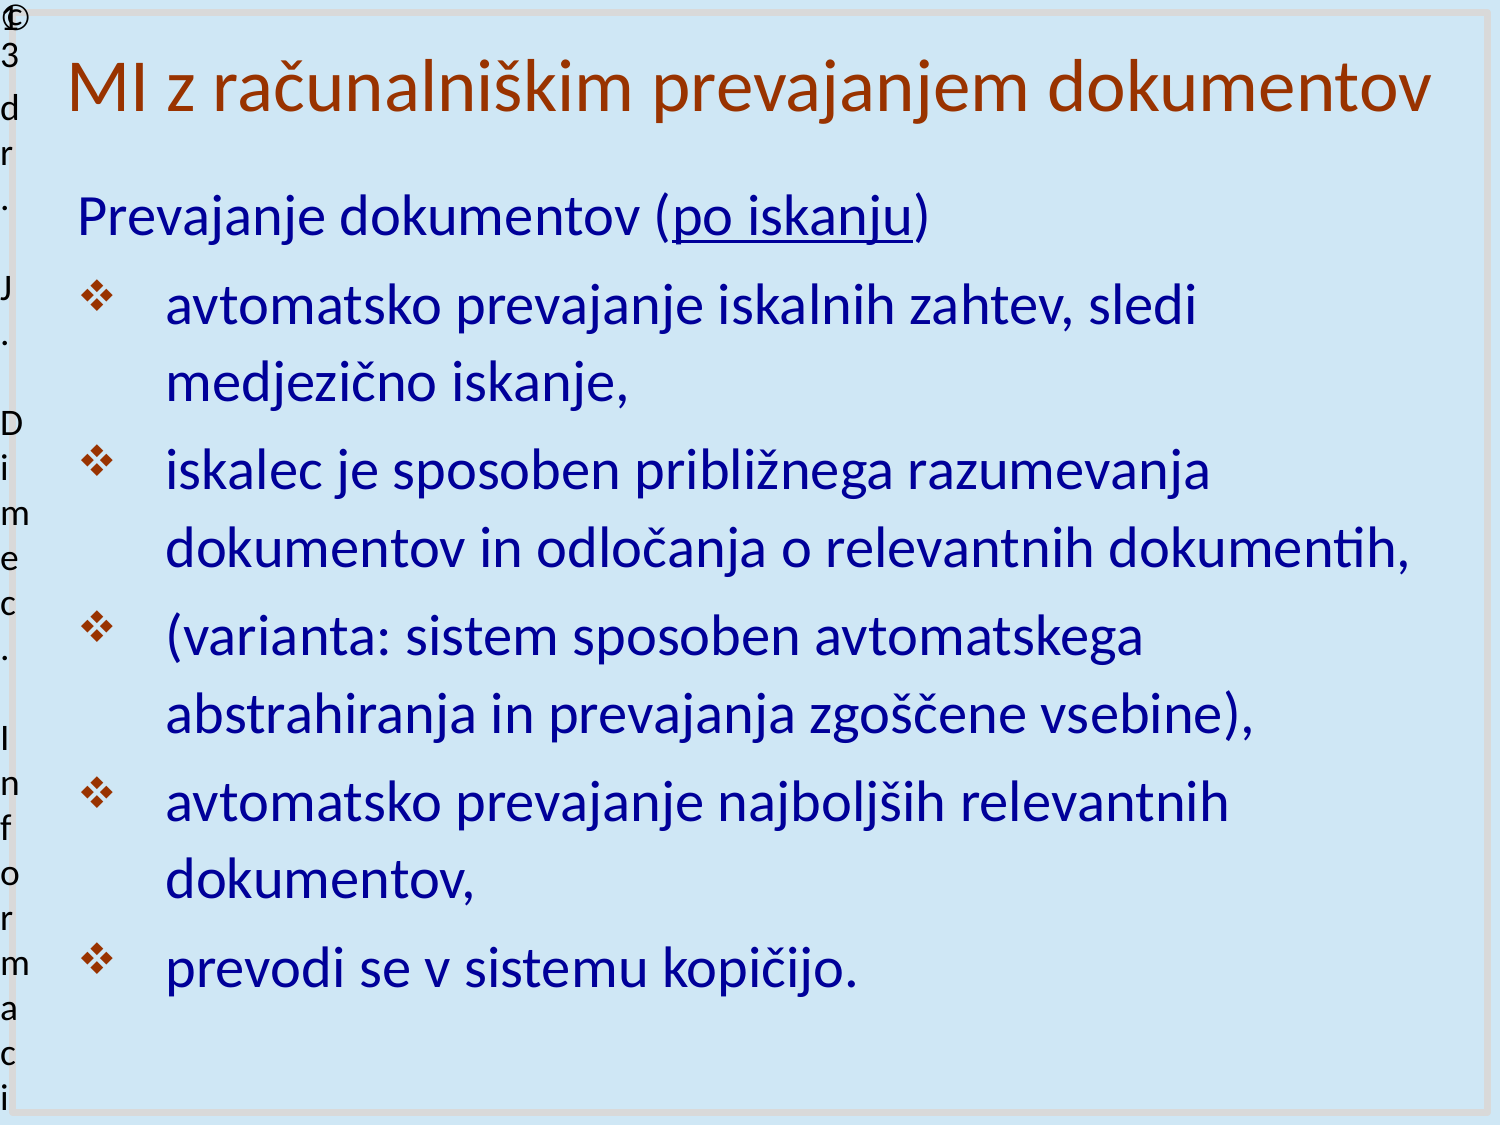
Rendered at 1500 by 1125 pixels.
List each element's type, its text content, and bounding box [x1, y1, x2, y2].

list Prevajanje dokumentov (po iskanju) avtomatsko prevajanje iskalnih zahtev, sledi medjezično iskanje, iskalec je sposoben približnega razumevanja dokumentov in odločanja o relevantnih dokumentih, (varianta: sistem sposoben avtomatskega abstrahiranja in prevajanja zgoščene vsebine), avtomatsko prevajanje najboljših relevantnih dokumentov, prevodi se v sistemu kopičijo. [62, 162, 1438, 1088]
title MI z računalniškim prevajanjem dokumentov [37, 24, 1463, 138]
